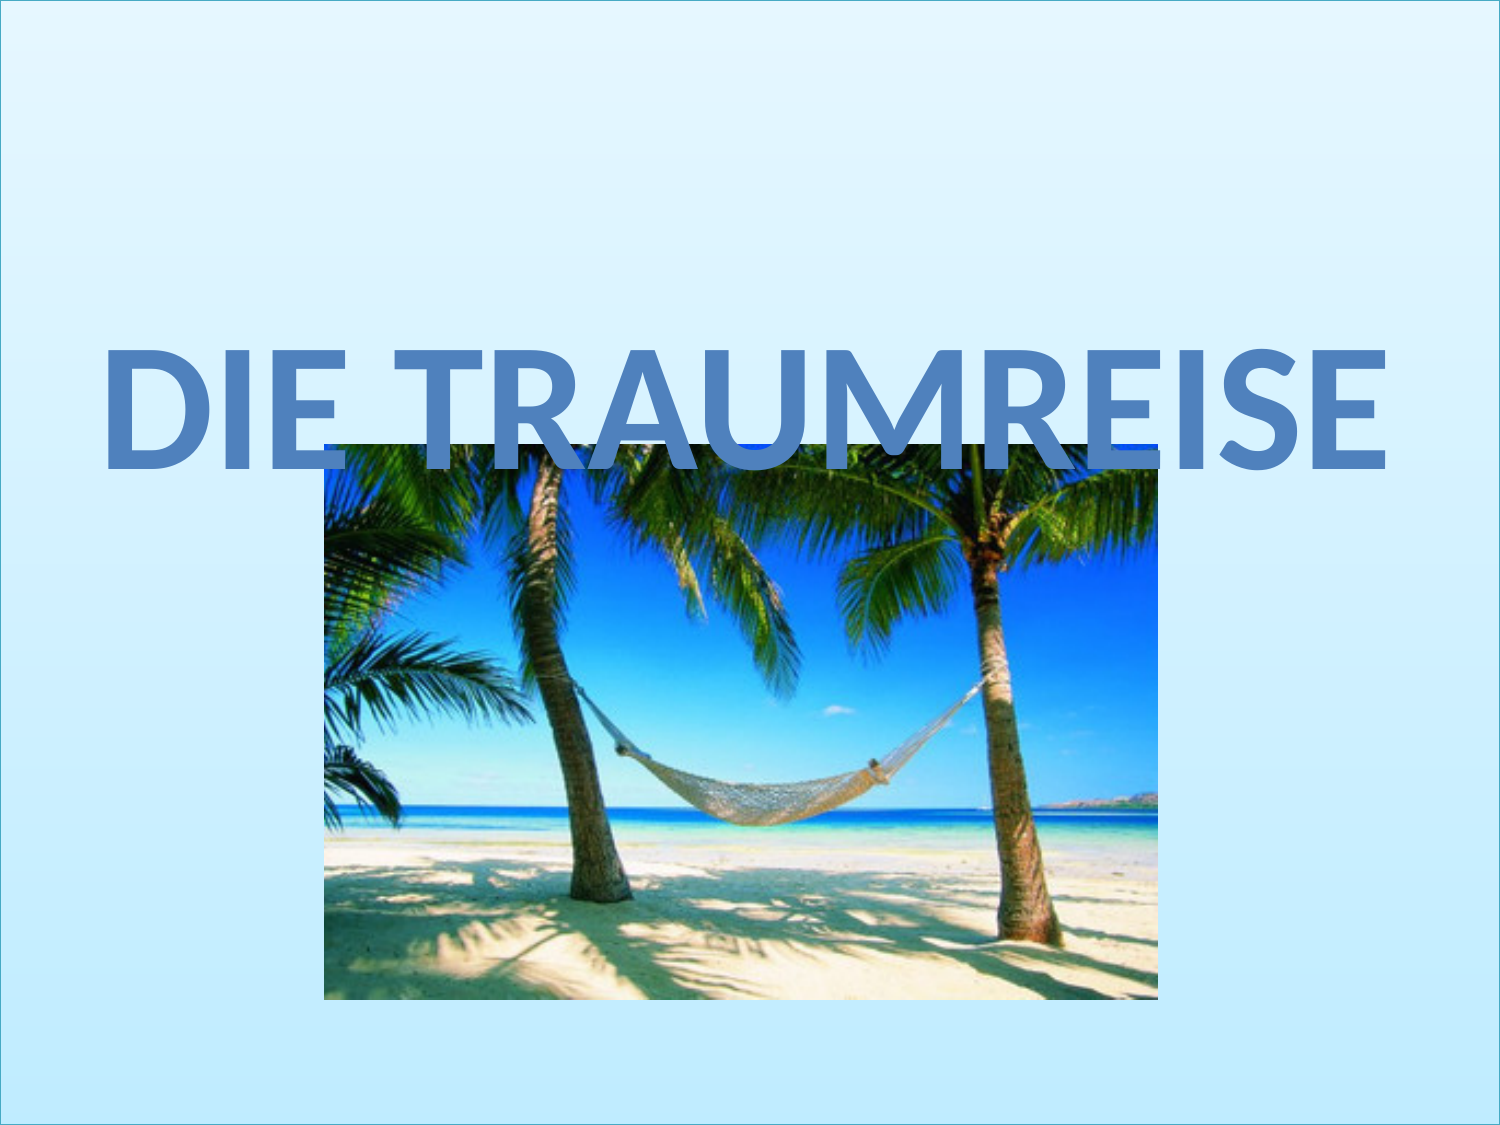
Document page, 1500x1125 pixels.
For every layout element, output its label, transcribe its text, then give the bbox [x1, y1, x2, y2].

text_box DIE TRAUMREISE [83, 278, 1408, 514]
text_box [0, 0, 1500, 1125]
picture [324, 514, 1158, 1000]
